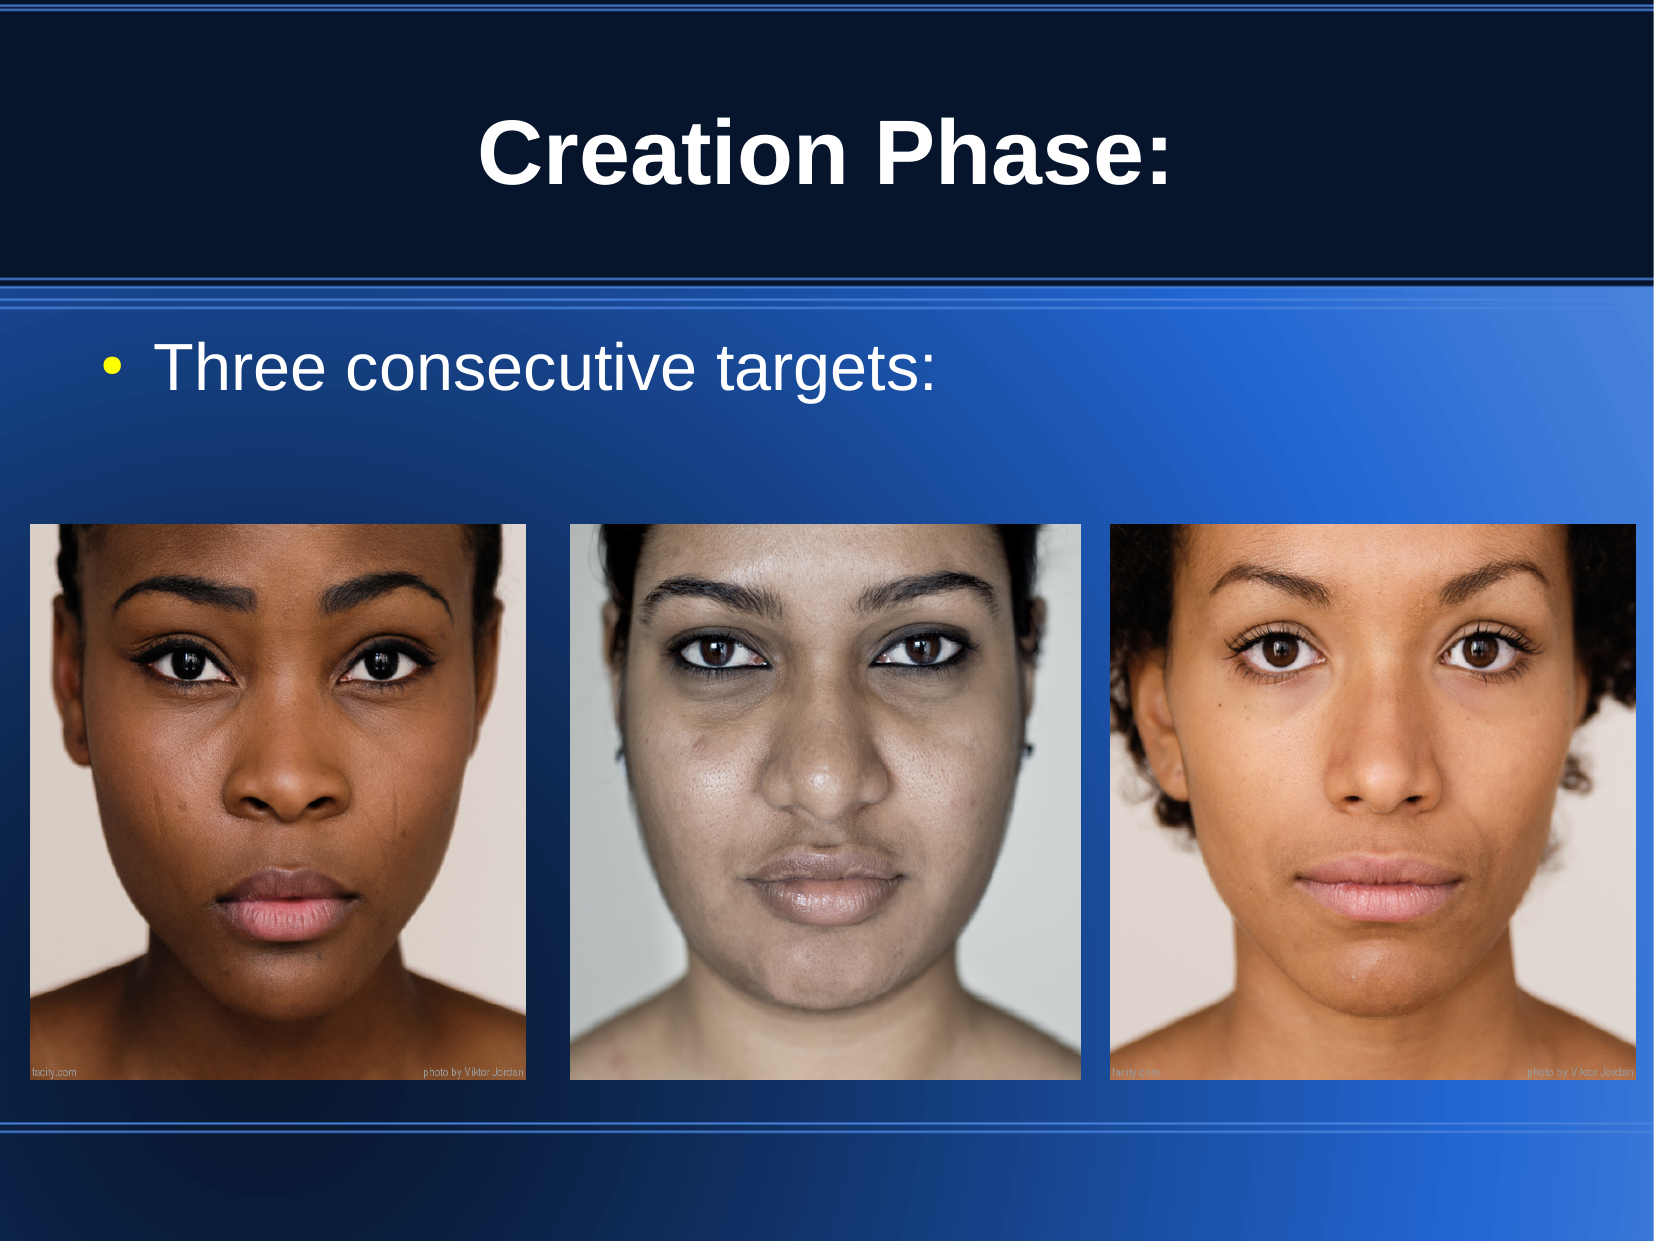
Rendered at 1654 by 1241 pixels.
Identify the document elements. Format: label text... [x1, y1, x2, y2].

list Three consecutive targets: [82, 330, 1571, 1032]
picture [0, 0, 1654, 1241]
title Creation Phase: [82, 49, 1571, 257]
